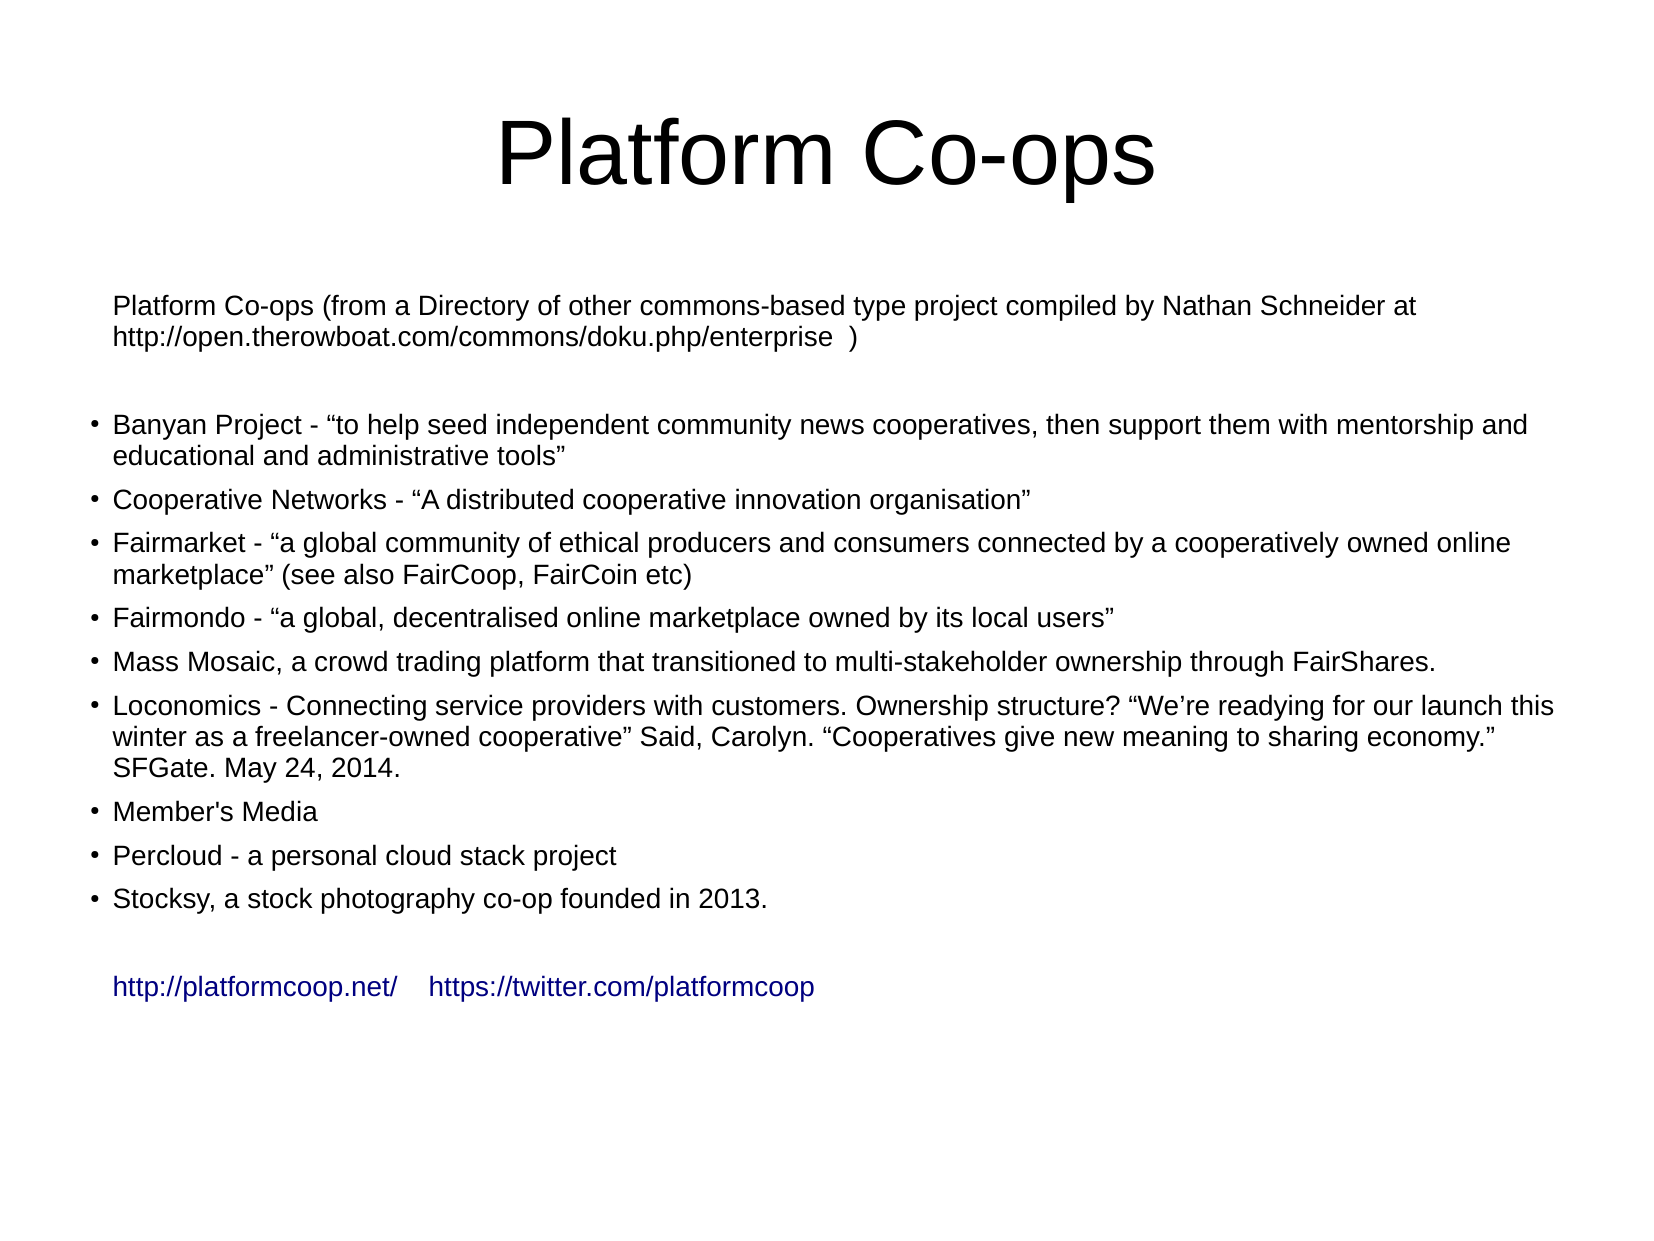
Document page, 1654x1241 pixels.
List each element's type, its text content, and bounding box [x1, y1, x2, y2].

list Platform Co-ops (from a Directory of other commons-based type project compiled by Nathan Schneider at http://open.therowboat.com/commons/doku.php/enterprise ) Banyan Project - “to help seed independent community news cooperatives, then support them with mentorship and educational and administrative tools” Cooperative Networks - “A distributed cooperative innovation organisation” Fairmarket - “a global community of ethical producers and consumers connected by a cooperatively owned online marketplace” (see also FairCoop, FairCoin etc) Fairmondo - “a global, decentralised online marketplace owned by its local users” Mass Mosaic, a crowd trading platform that transitioned to multi-stakeholder ownership through FairShares. Loconomics - Connecting service providers with customers. Ownership structure? “We’re readying for our launch this winter as a freelancer-owned cooperative” Said, Carolyn. “Cooperatives give new meaning to sharing economy.” SFGate. May 24, 2014. Member's Media Percloud - a personal cloud stack project Stocksy, a stock photography co-op founded in 2013. http://platformcoop.net/ https://twitter.com/platformcoop [82, 290, 1571, 1010]
title Platform Co-ops [82, 49, 1571, 257]
